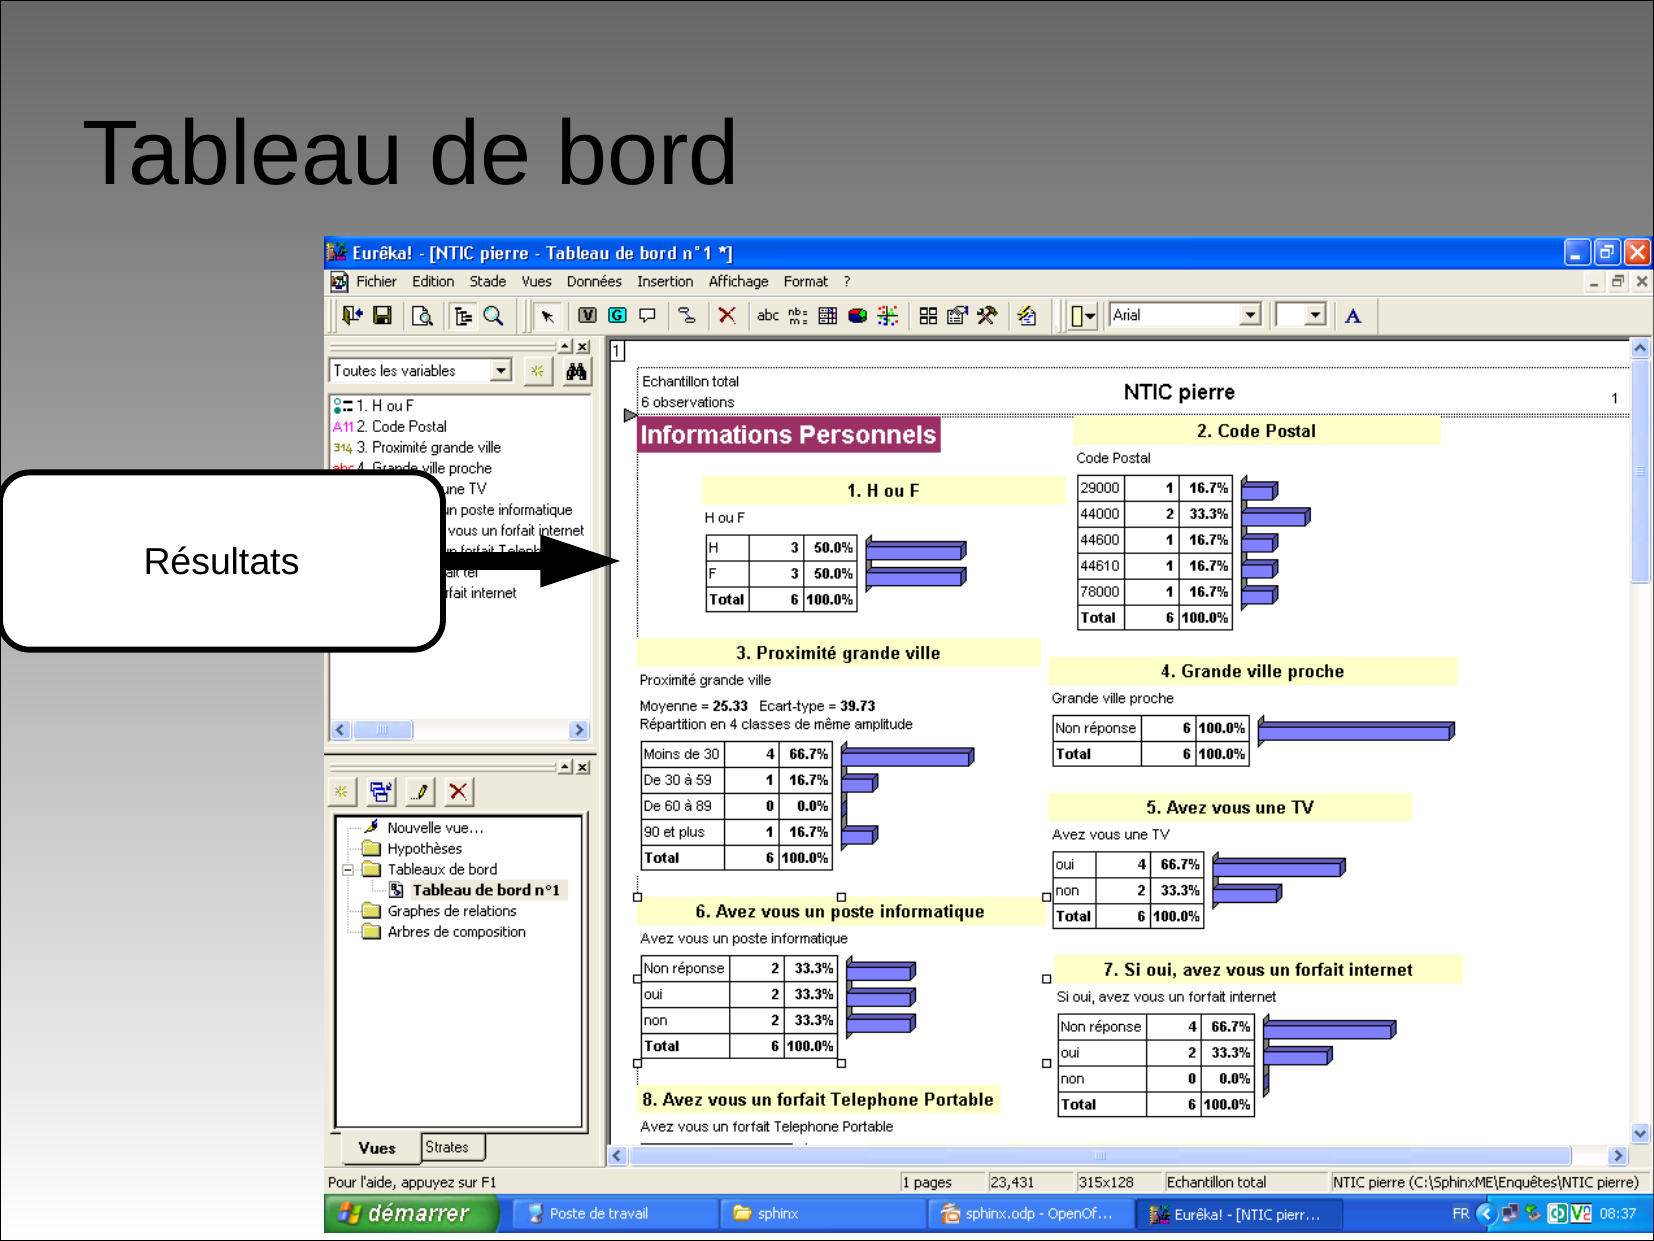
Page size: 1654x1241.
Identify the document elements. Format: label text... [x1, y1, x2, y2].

text_box Résultats [0, 472, 443, 650]
title Tableau de bord [82, 49, 1571, 257]
picture [324, 236, 1654, 1233]
